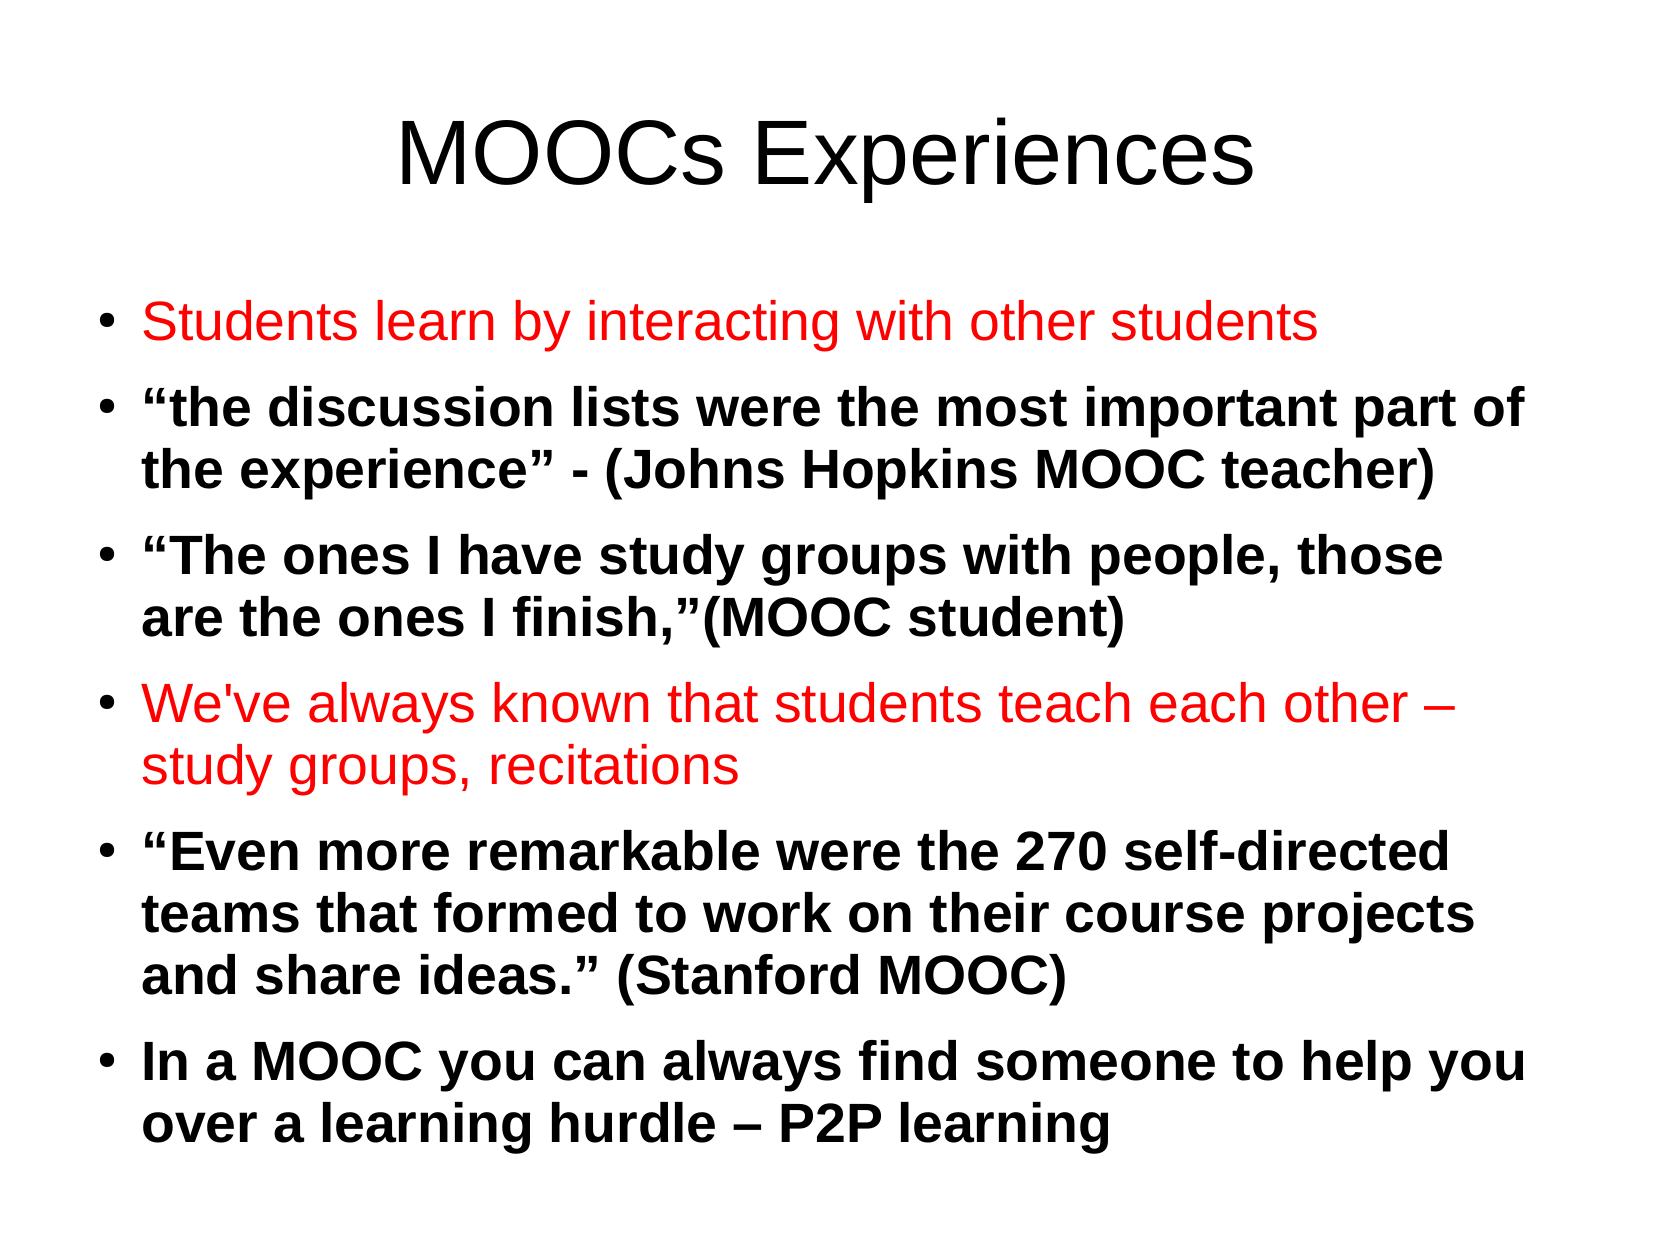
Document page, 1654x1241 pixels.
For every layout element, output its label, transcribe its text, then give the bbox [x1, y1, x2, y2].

list Students learn by interacting with other students “the discussion lists were the most important part of the experience” - (Johns Hopkins MOOC teacher) “The ones I have study groups with people, those are the ones I finish,”(MOOC student) We've always known that students teach each other – study groups, recitations “Even more remarkable were the 270 self-directed teams that formed to work on their course projects and share ideas.” (Stanford MOOC) In a MOOC you can always find someone to help you over a learning hurdle – P2P learning [82, 290, 1538, 1201]
title MOOCs Experiences [82, 49, 1571, 257]
